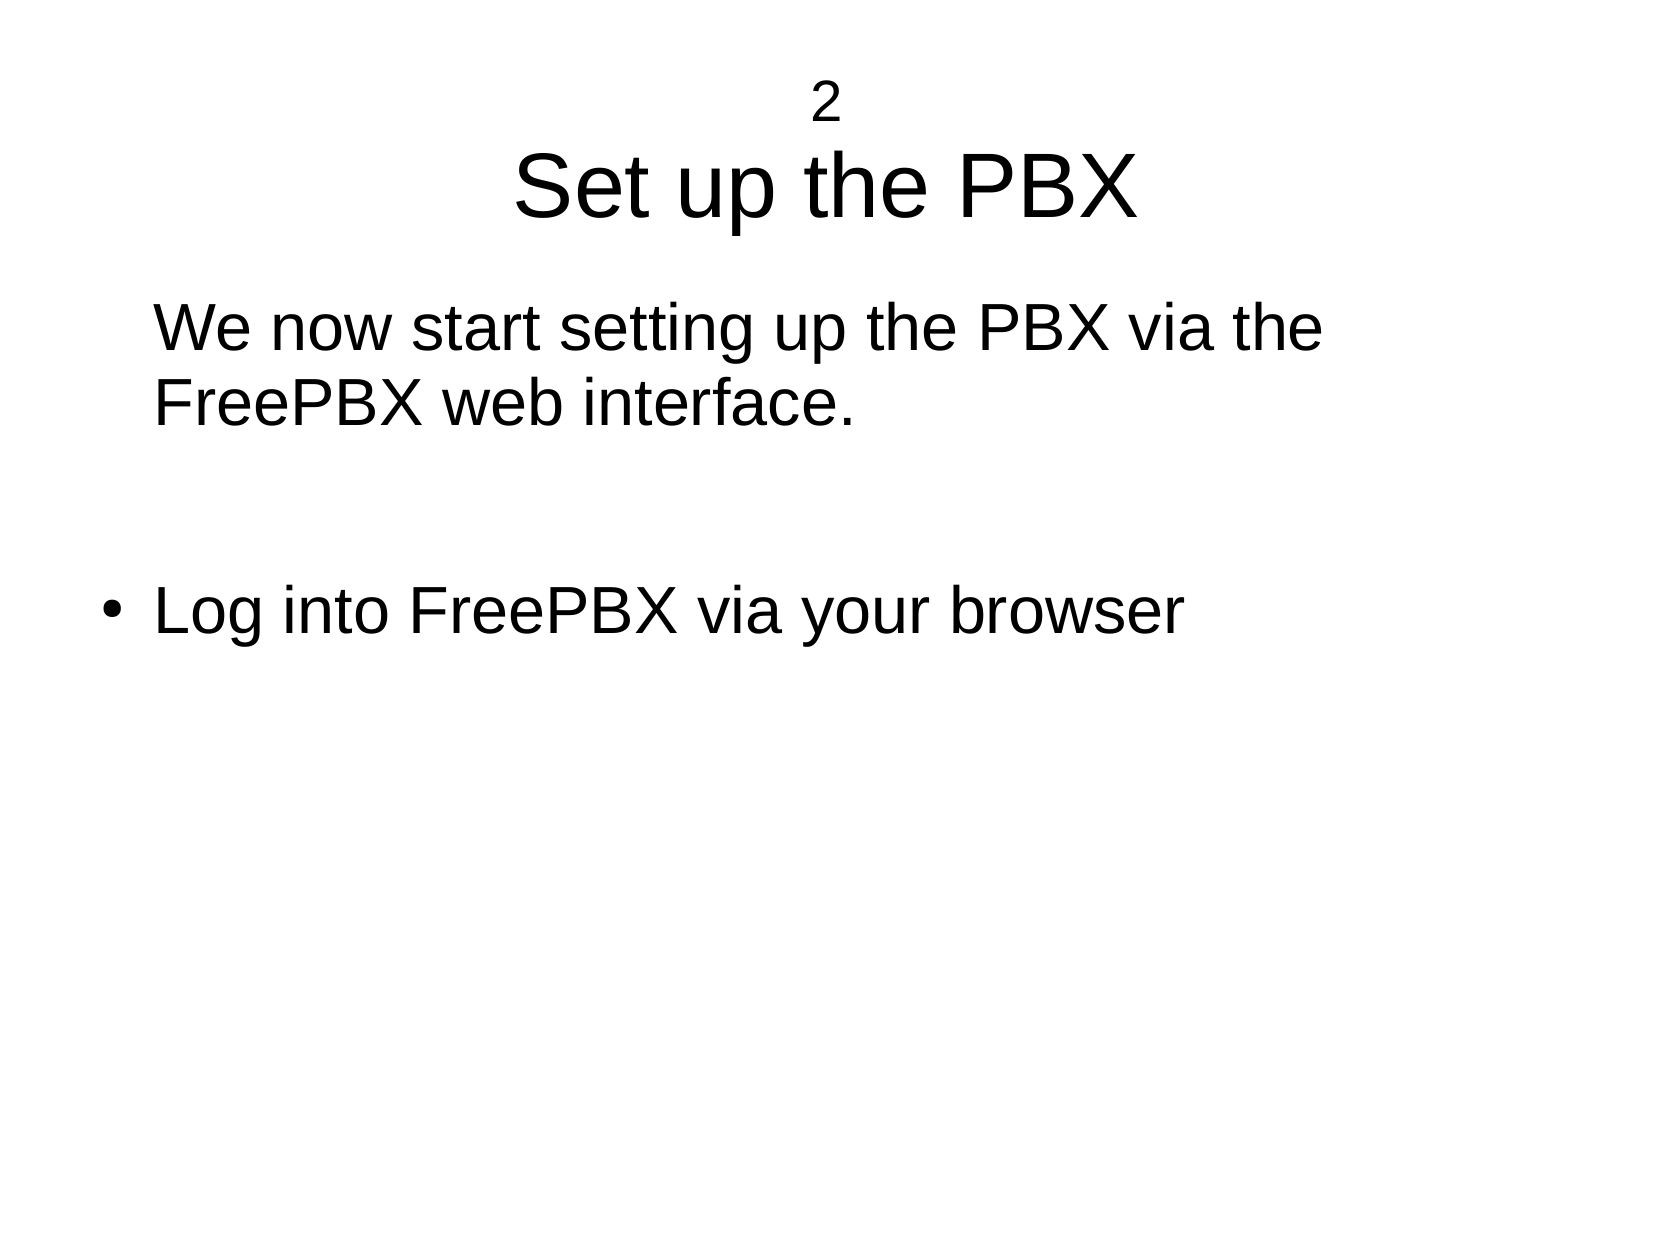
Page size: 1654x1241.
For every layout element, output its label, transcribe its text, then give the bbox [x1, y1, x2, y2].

list We now start setting up the PBX via the FreePBX web interface. Log into FreePBX via your browser [82, 290, 1538, 1010]
title 2 Set up the PBX [82, 49, 1571, 257]
